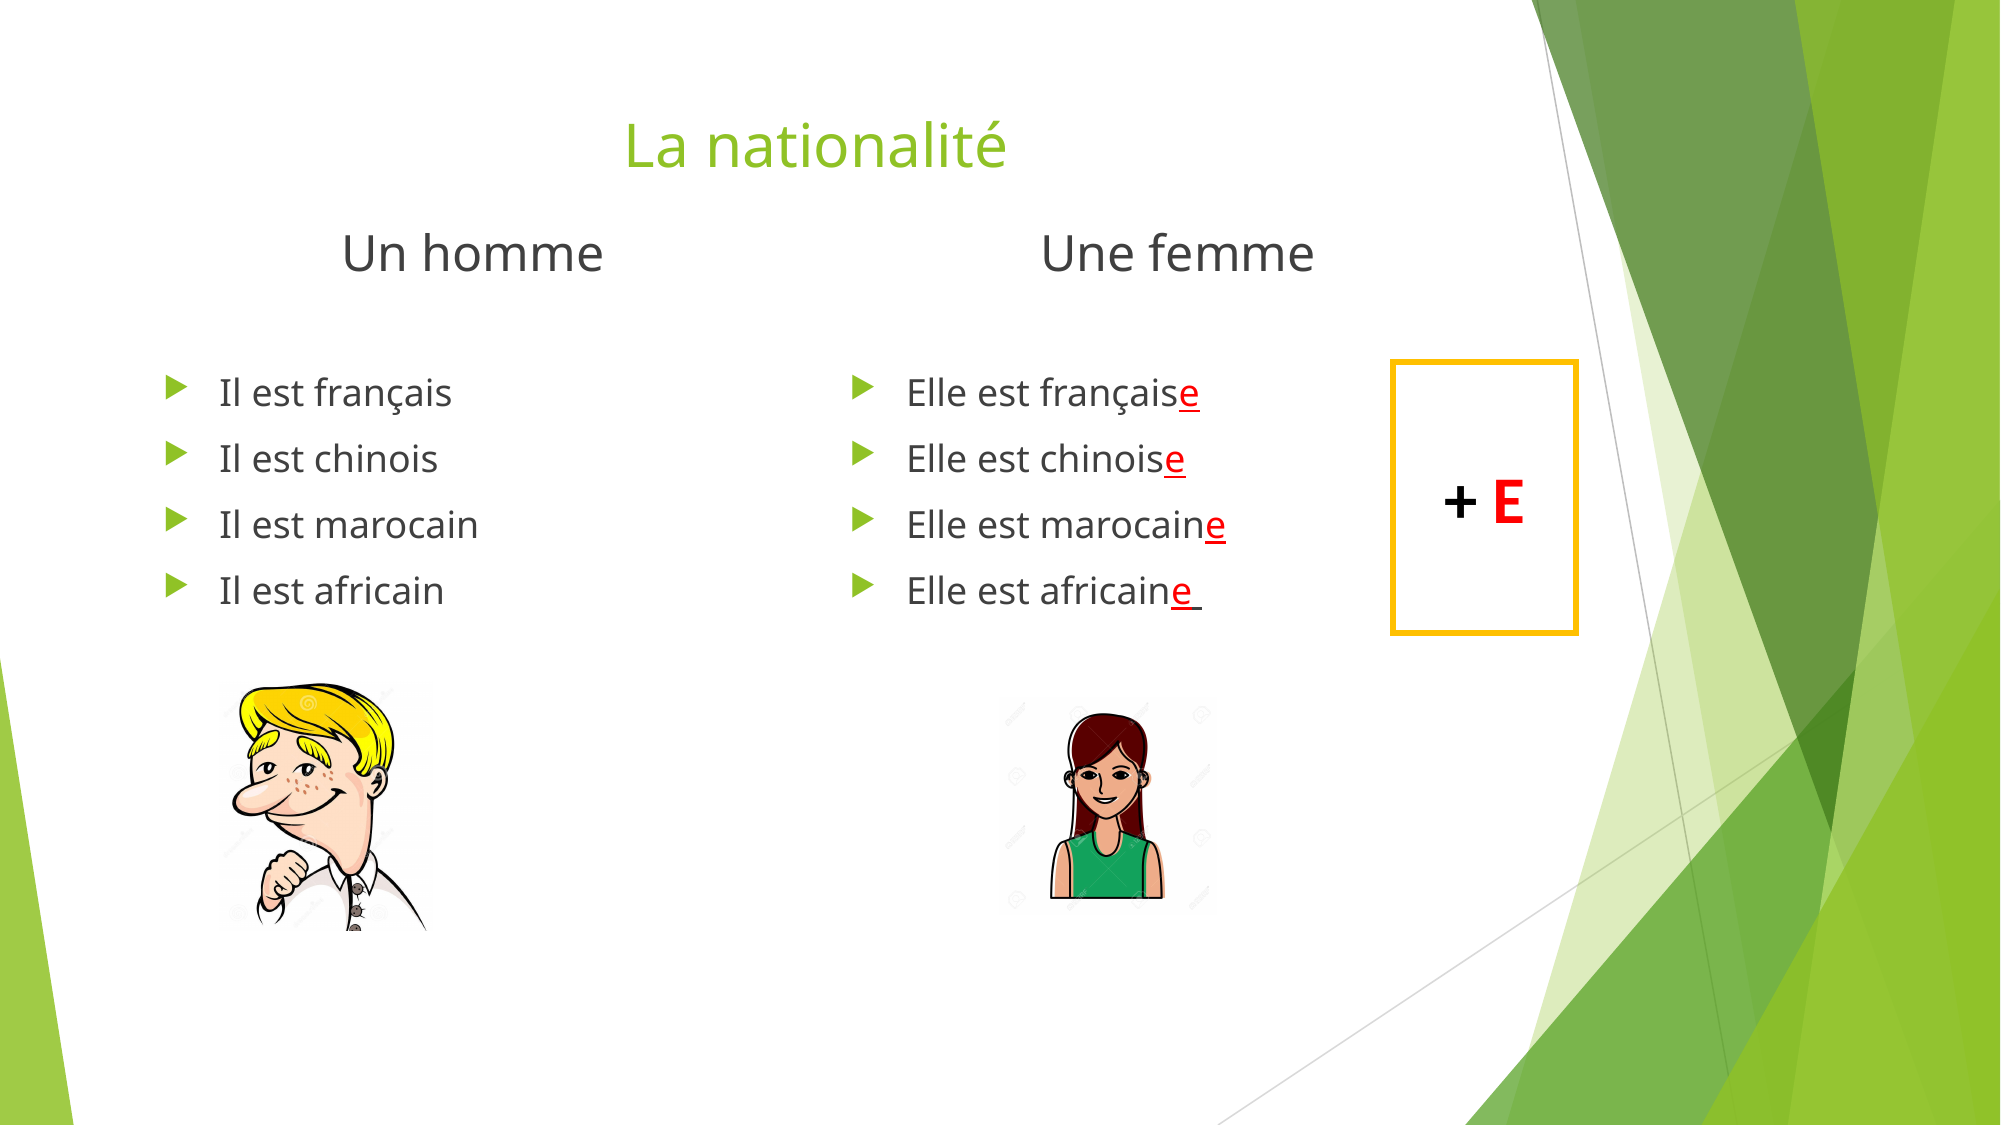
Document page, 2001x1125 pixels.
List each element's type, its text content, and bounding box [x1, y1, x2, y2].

picture [219, 681, 433, 931]
picture [999, 697, 1217, 915]
title La nationalité [111, 99, 1522, 195]
text_box + E [1393, 362, 1576, 633]
list Il est français Il est chinois Il est marocain Il est africain [148, 361, 834, 904]
list Elle est française Elle est chinoise Elle est marocaine Elle est africaine [834, 361, 1522, 904]
list Une femme [834, 194, 1522, 290]
list Un homme [129, 194, 817, 290]
